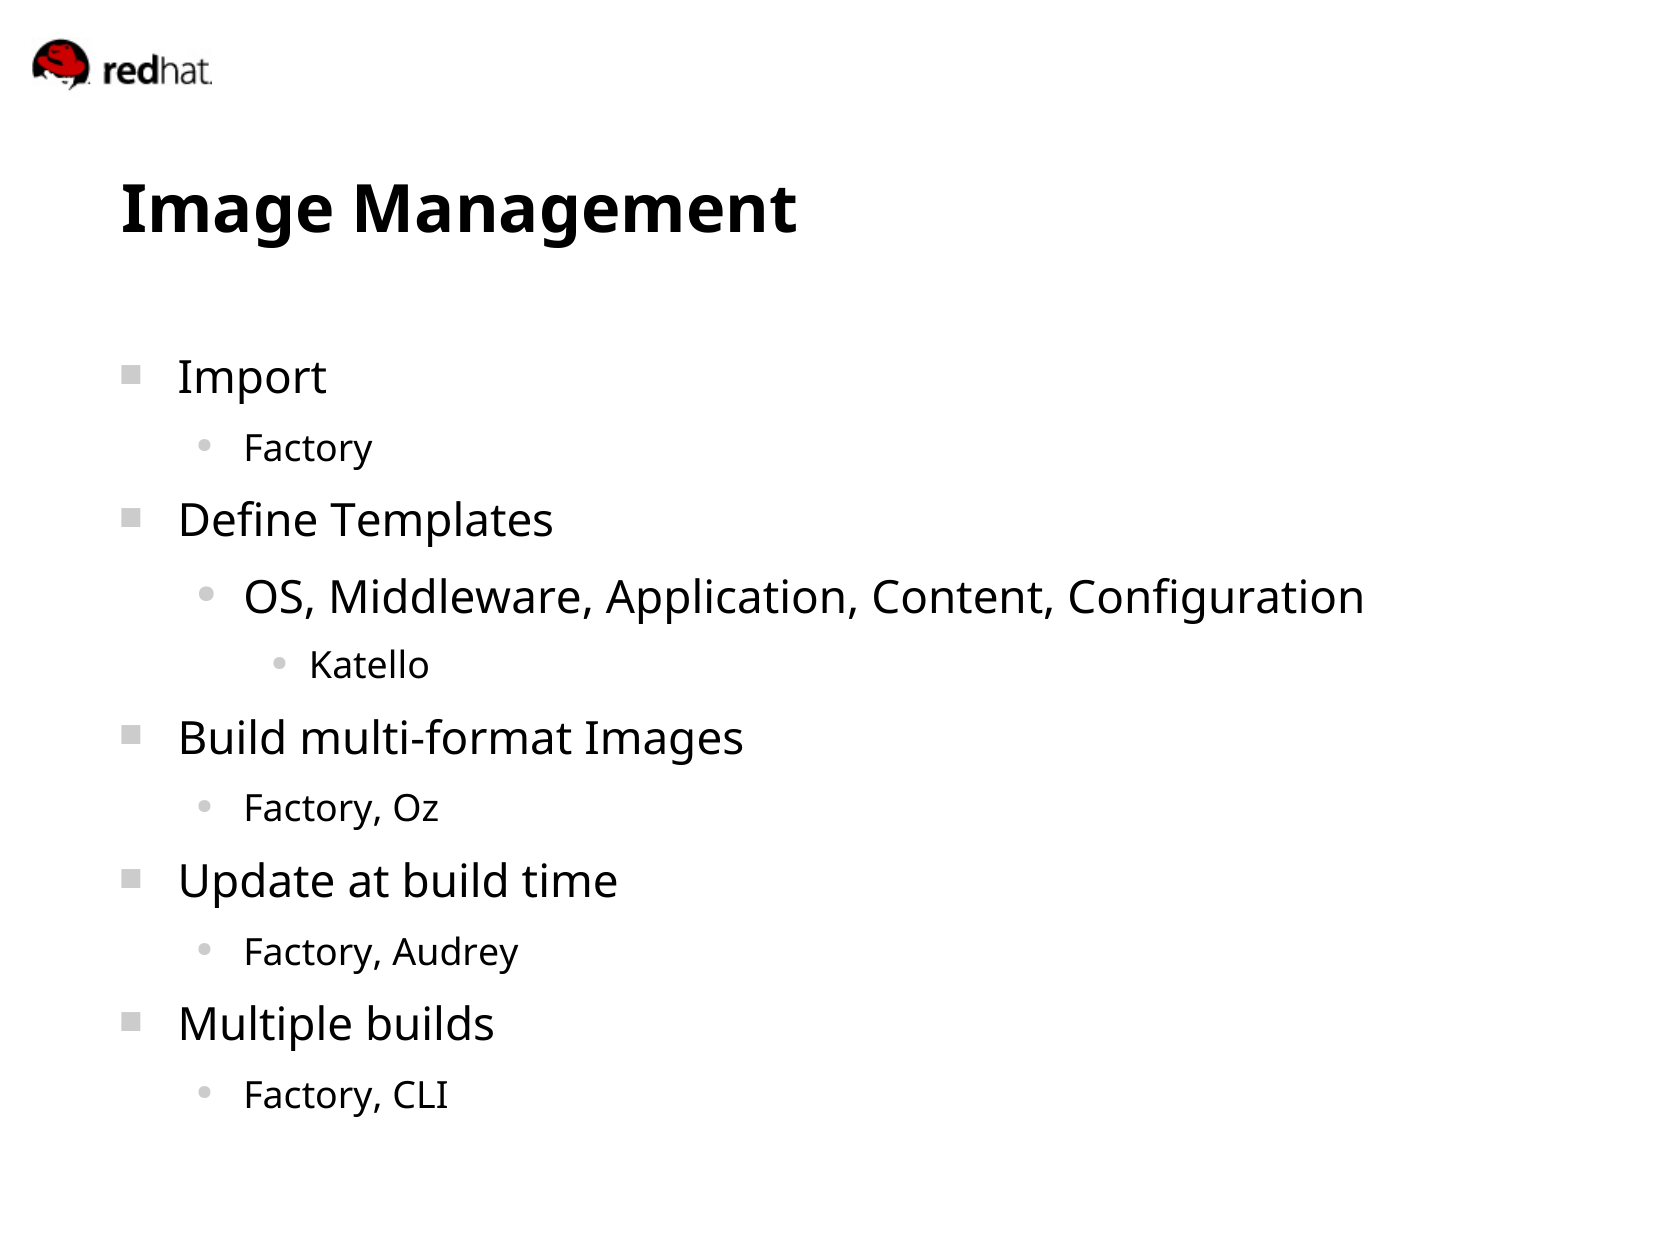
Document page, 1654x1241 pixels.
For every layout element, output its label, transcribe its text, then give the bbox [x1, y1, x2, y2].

title Image Management [121, 102, 1534, 310]
list Import Factory Define Templates OS, Middleware, Application, Content, Configuration Katello Build multi-format Images Factory, Oz Update at build time Factory, Audrey Multiple builds Factory, CLI [121, 344, 1534, 1127]
picture [31, 37, 212, 98]
